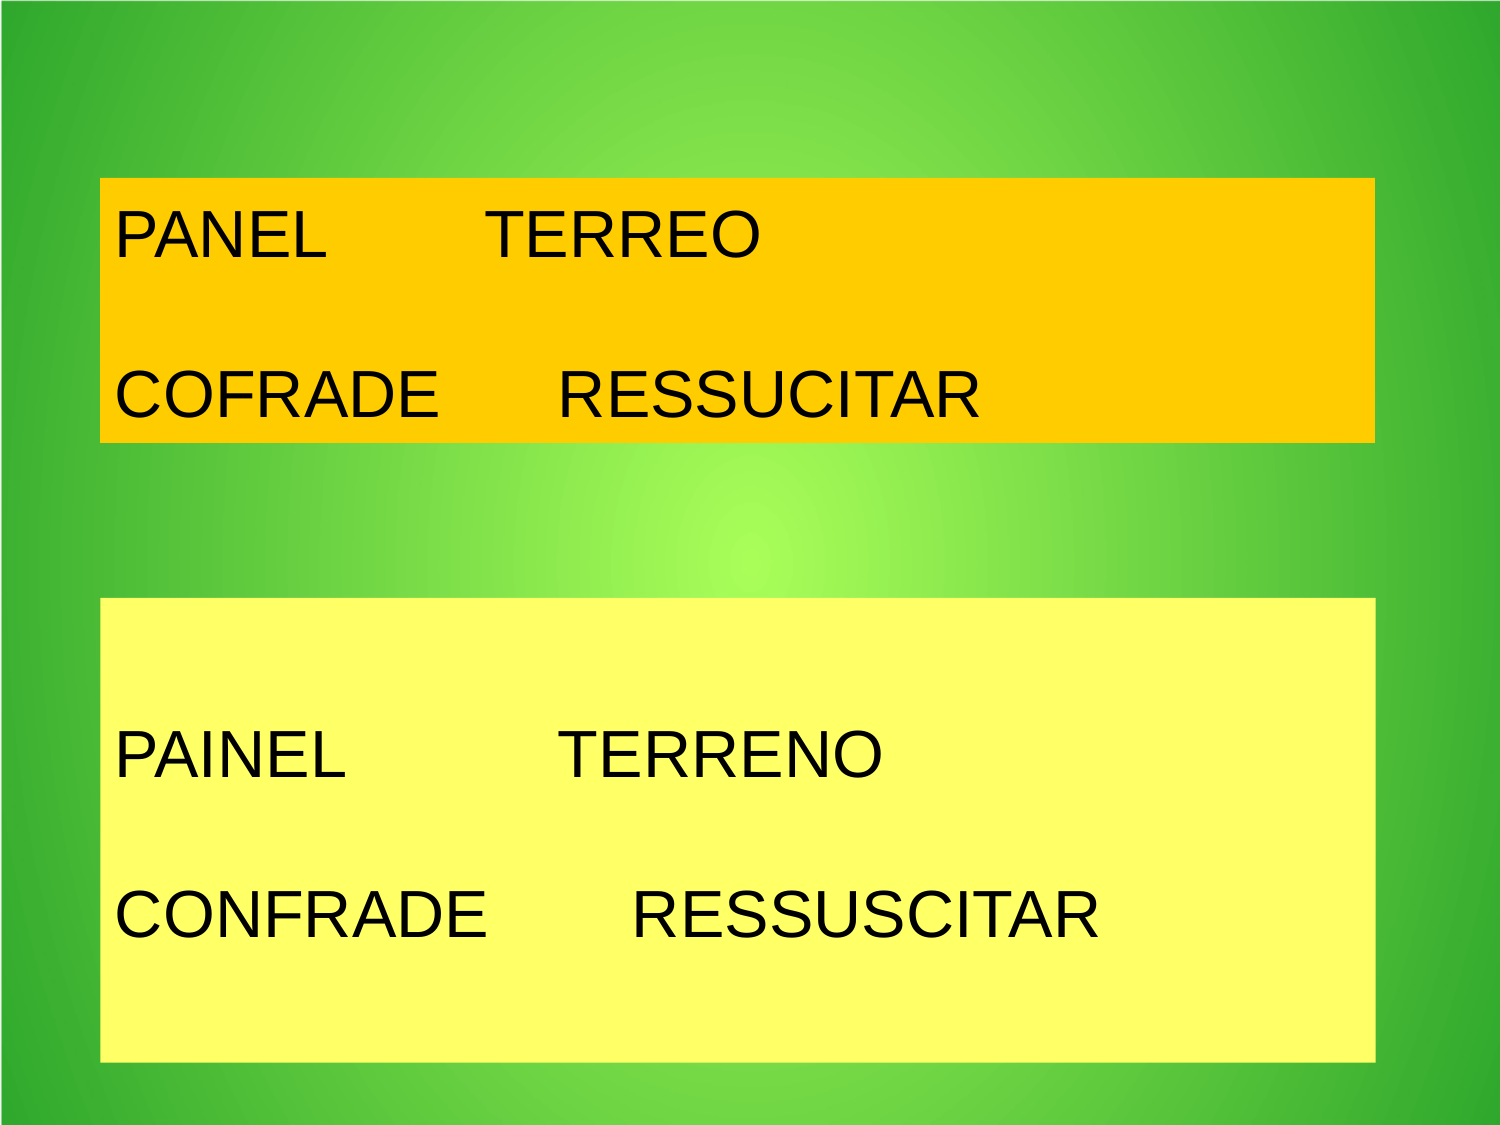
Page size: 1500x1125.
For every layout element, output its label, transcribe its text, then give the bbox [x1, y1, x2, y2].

picture [0, 0, 1500, 1125]
text_box PANEL TERREO COFRADE RESSUCITAR [100, 177, 1375, 443]
text_box PAINEL TERRENO CONFRADE RESSUSCITAR [100, 597, 1376, 1063]
